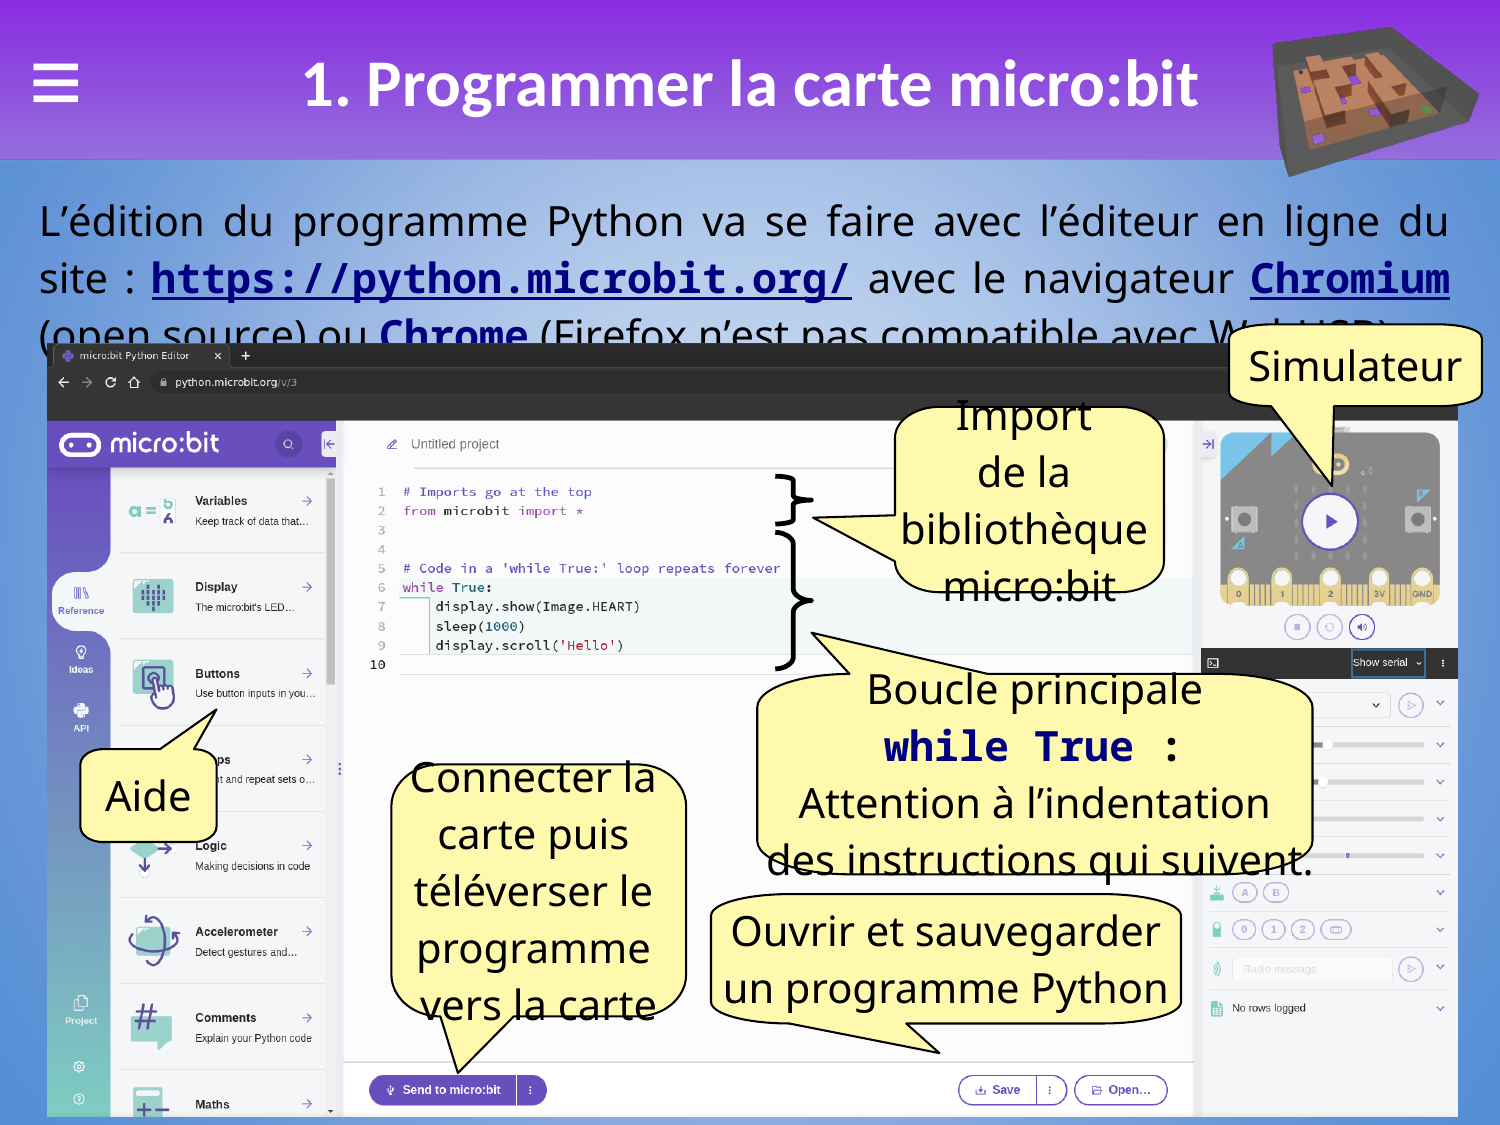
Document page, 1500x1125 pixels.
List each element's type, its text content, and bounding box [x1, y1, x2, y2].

text_box Ouvrir et sauvegarder un programme Python [711, 894, 1182, 1054]
text_box ≡ [14, 23, 101, 141]
picture [0, 27, 1500, 1125]
text_box 1. Programmer la carte micro:bit [0, 0, 1500, 159]
text_box Connecter la carte puis téléverser le programme vers la carte [391, 764, 687, 1074]
text_box Boucle principale while True : Attention à l’indentation des instructions qui suivent. [757, 632, 1313, 875]
text_box Import de la bibliothèque micro:bit [813, 406, 1164, 593]
text_box Aide [80, 709, 217, 843]
text_box L’édition du programme Python va se faire avec l’éditeur en ligne du site : https://python.microbit.org/ avec le navigateur Chromium (open source) ou Chrome (Firefox n’est pas compatible avec WebUSB). [24, 184, 1466, 325]
text_box Simulateur [1228, 324, 1482, 487]
